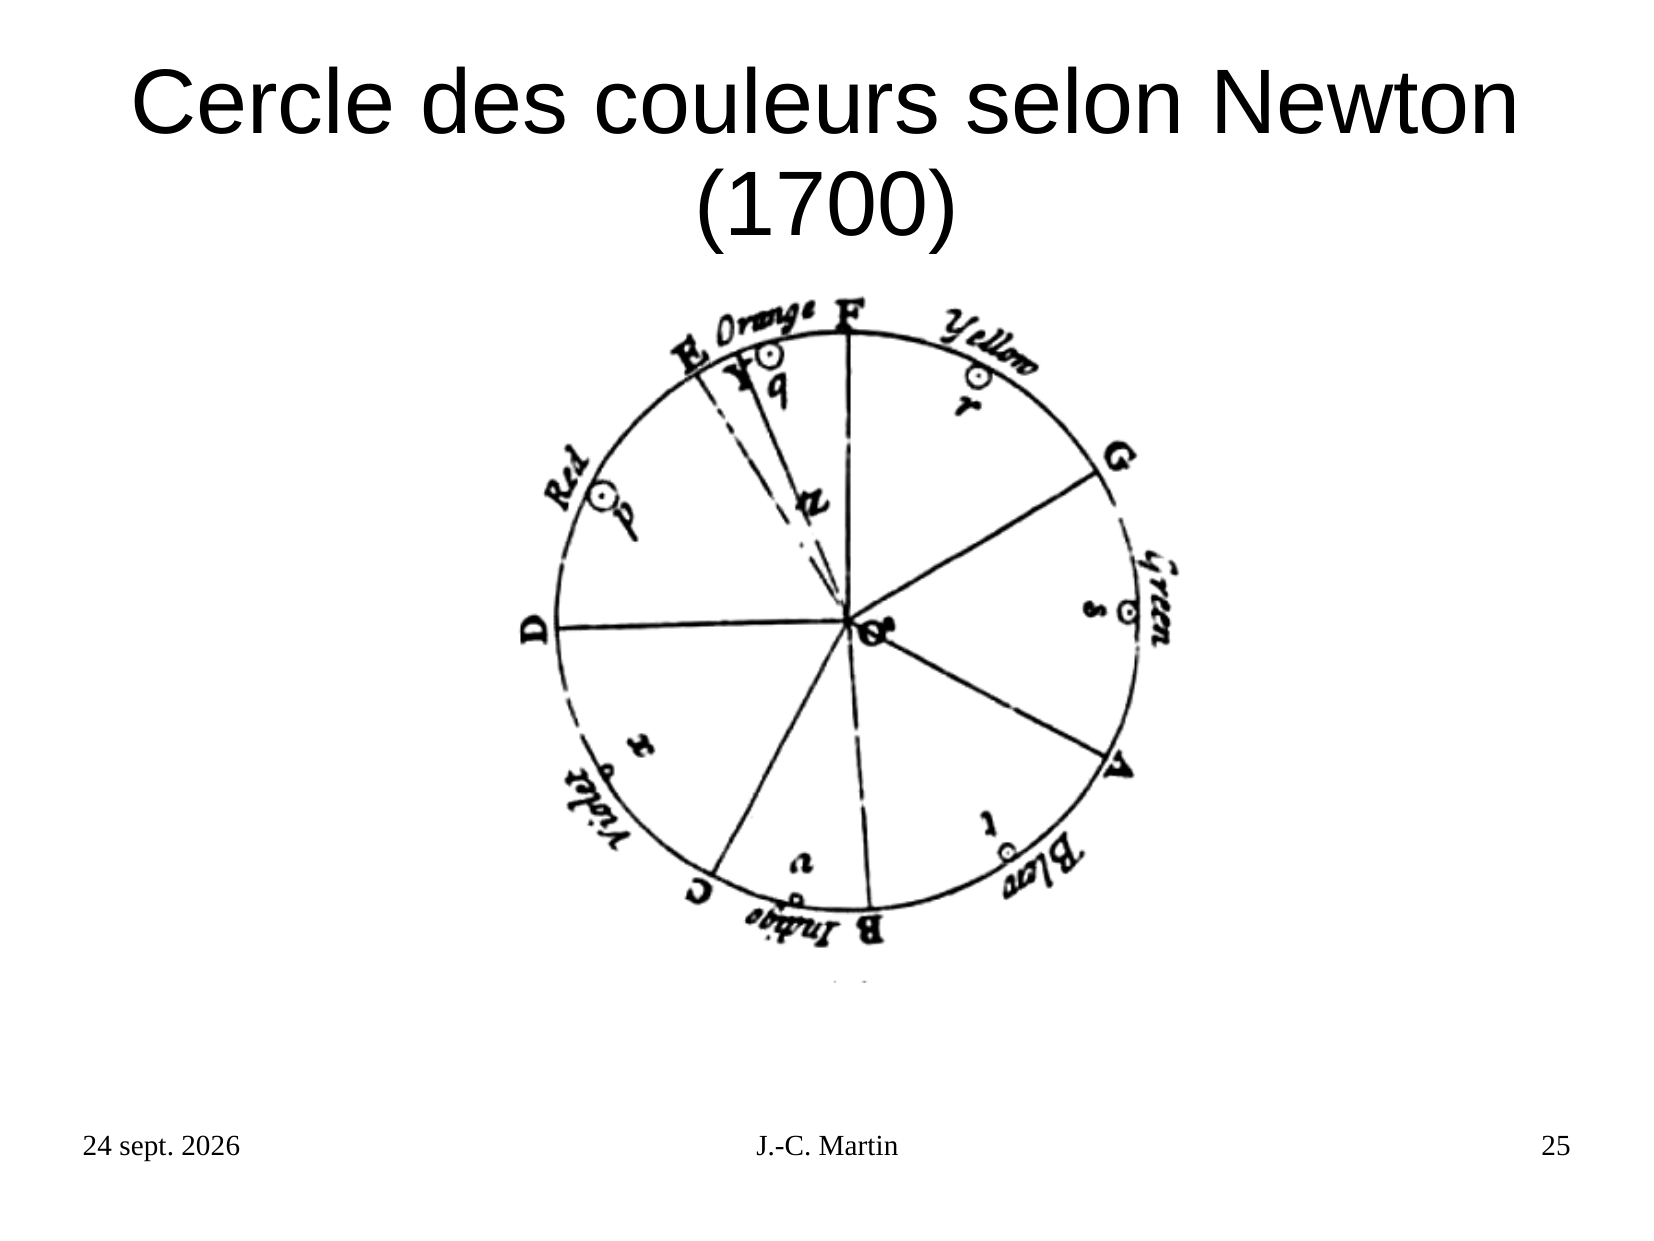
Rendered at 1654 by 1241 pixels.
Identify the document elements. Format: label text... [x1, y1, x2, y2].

picture [484, 256, 1218, 983]
title Cercle des couleurs selon Newton (1700) [82, 49, 1571, 257]
